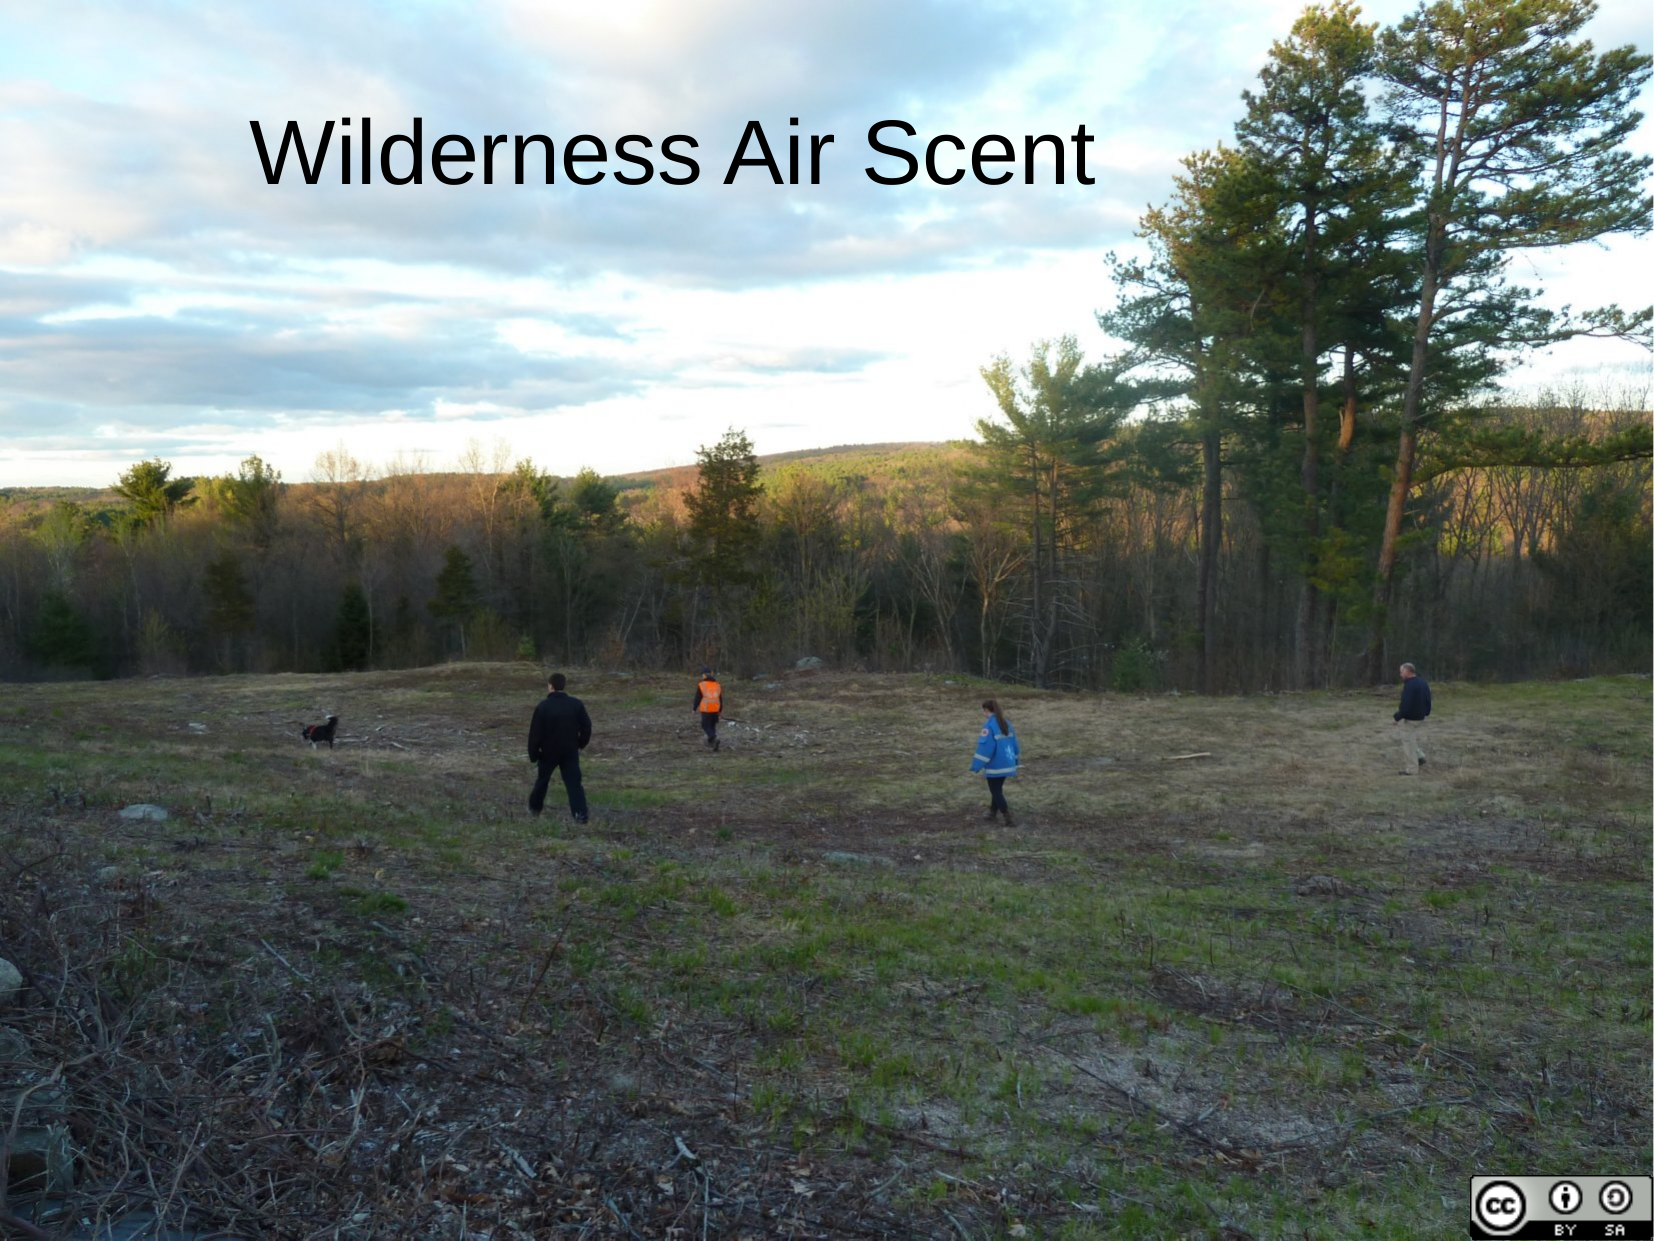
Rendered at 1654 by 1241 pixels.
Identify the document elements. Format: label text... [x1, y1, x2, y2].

picture [0, 0, 1654, 1241]
title Wilderness Air Scent [82, 49, 1265, 257]
